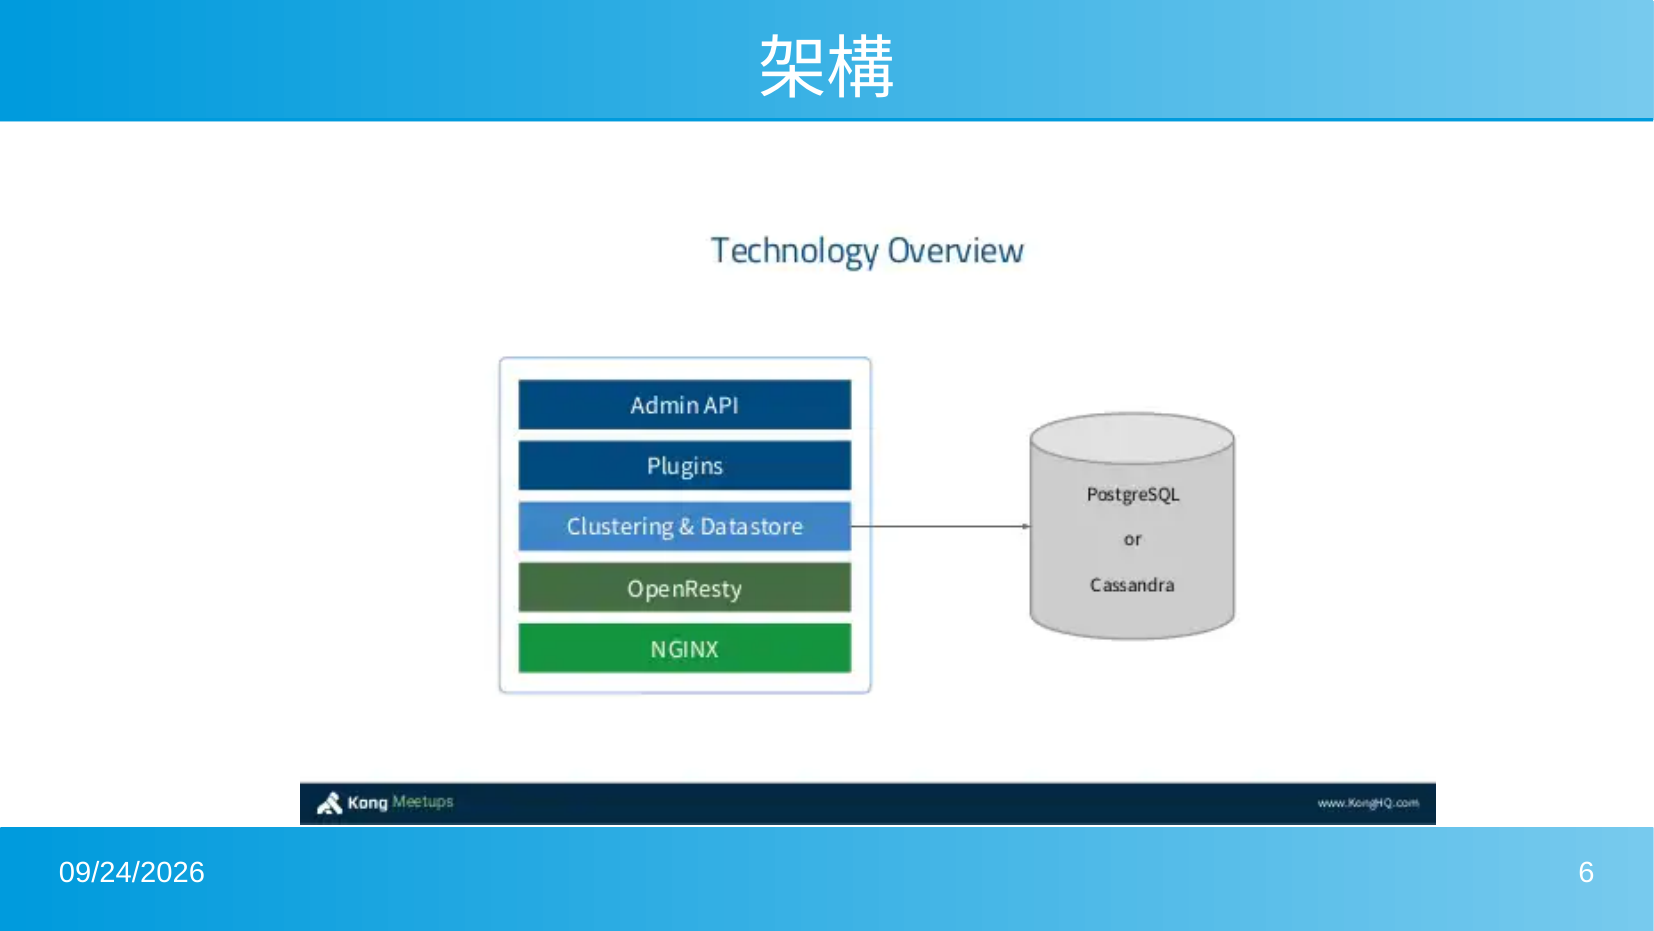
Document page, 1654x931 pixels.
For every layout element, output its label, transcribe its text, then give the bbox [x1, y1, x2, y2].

title 架構 [59, 28, 1595, 109]
picture [300, 186, 1436, 826]
